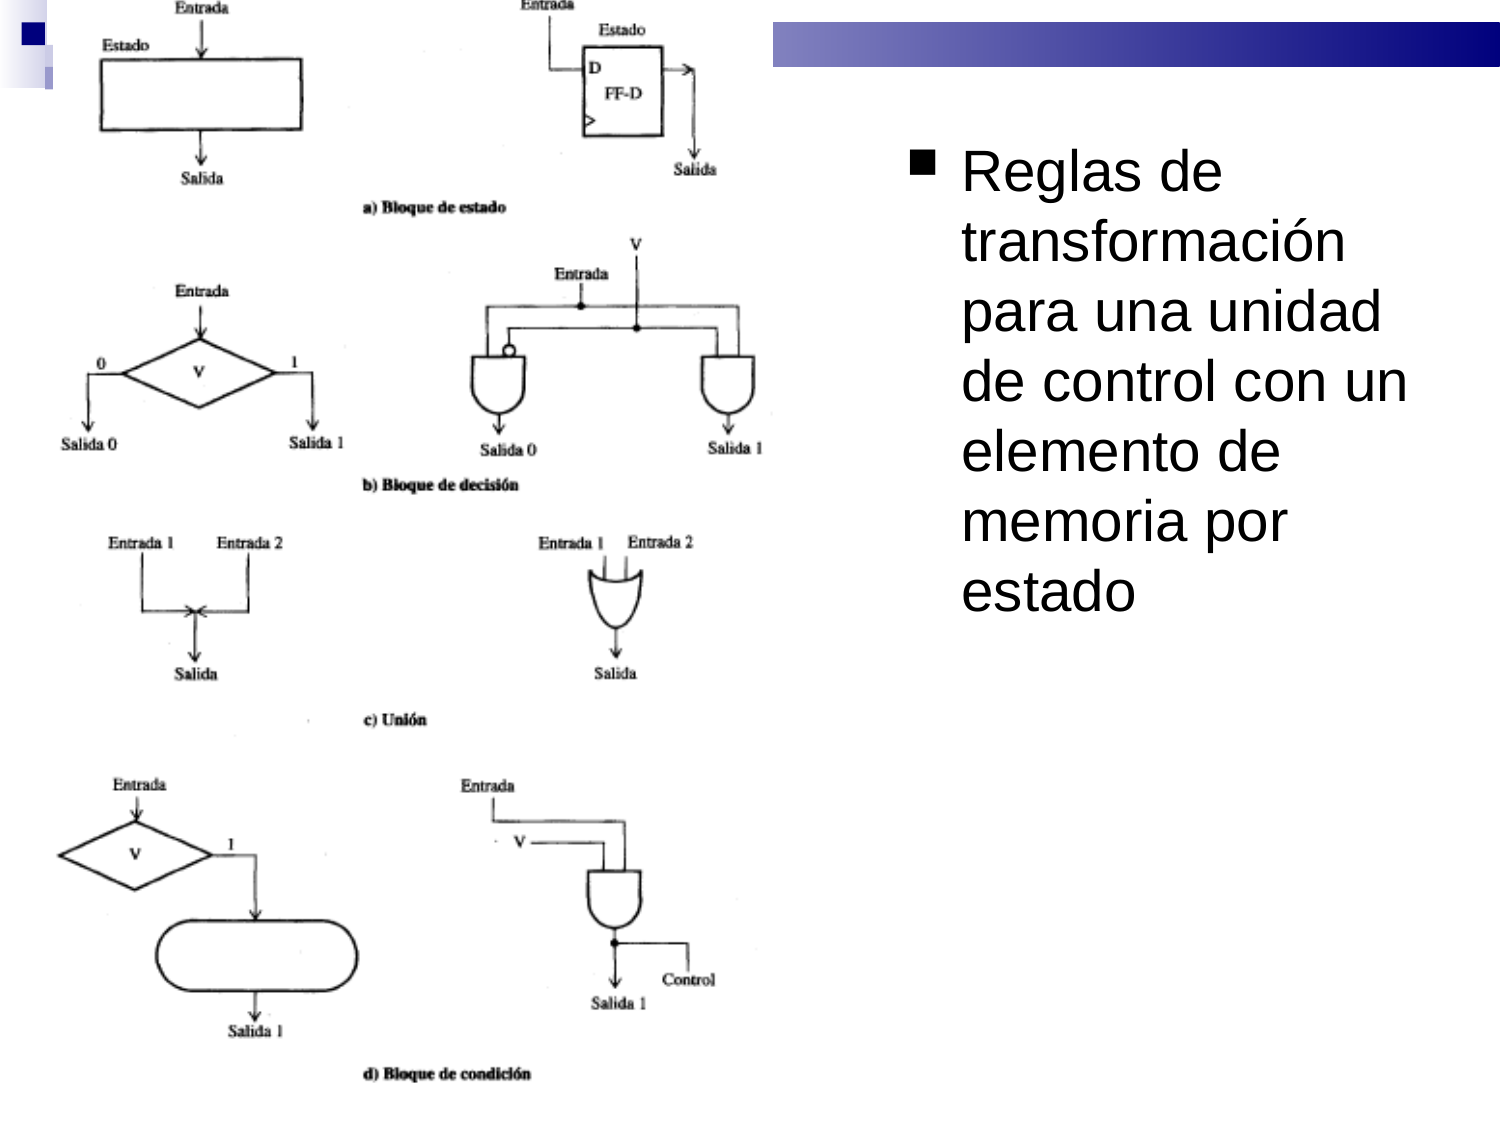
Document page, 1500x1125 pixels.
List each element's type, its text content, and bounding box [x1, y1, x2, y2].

list Reglas de transformación para una unidad de control con un elemento de memoria por estado [891, 125, 1425, 669]
picture [53, 0, 773, 1083]
